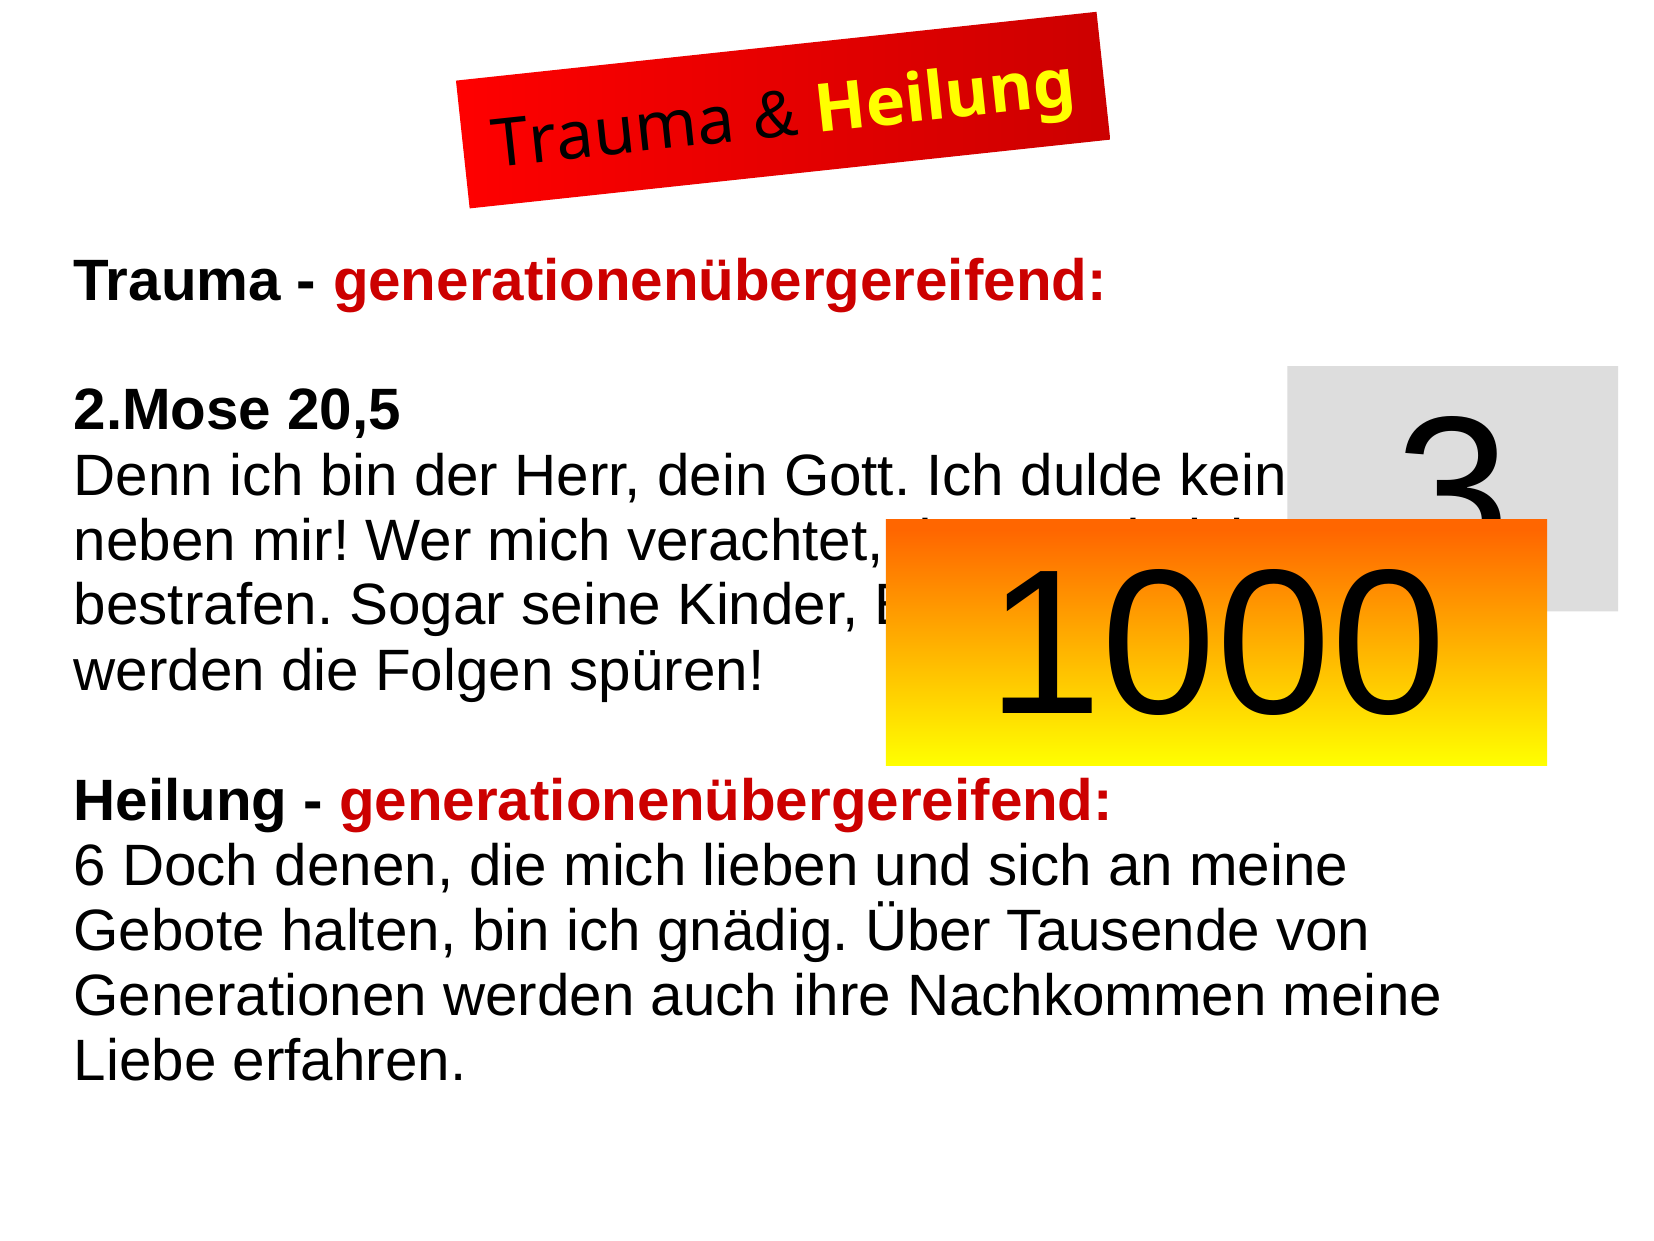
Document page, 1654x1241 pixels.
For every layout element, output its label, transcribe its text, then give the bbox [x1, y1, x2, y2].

text_box Trauma - generationenübergereifend: 2.Mose 20,5 Denn ich bin der Herr, dein Gott. Ich dulde keinen neben mir! Wer mich verachtet, den werde ich bestrafen. Sogar seine Kinder, Enkel und Urenkel werden die Folgen spüren! Heilung - generationenübergereifend: 6 Doch denen, die mich lieben und sich an meine Gebote halten, bin ich gnädig. Über Tausende von Generationen werden auch ihre Nachkommen meine Liebe erfahren. [59, 239, 1536, 1241]
title Trauma & Heilung [455, 11, 1111, 209]
text_box 3 [1287, 366, 1619, 612]
text_box 1000 [885, 519, 1548, 766]
